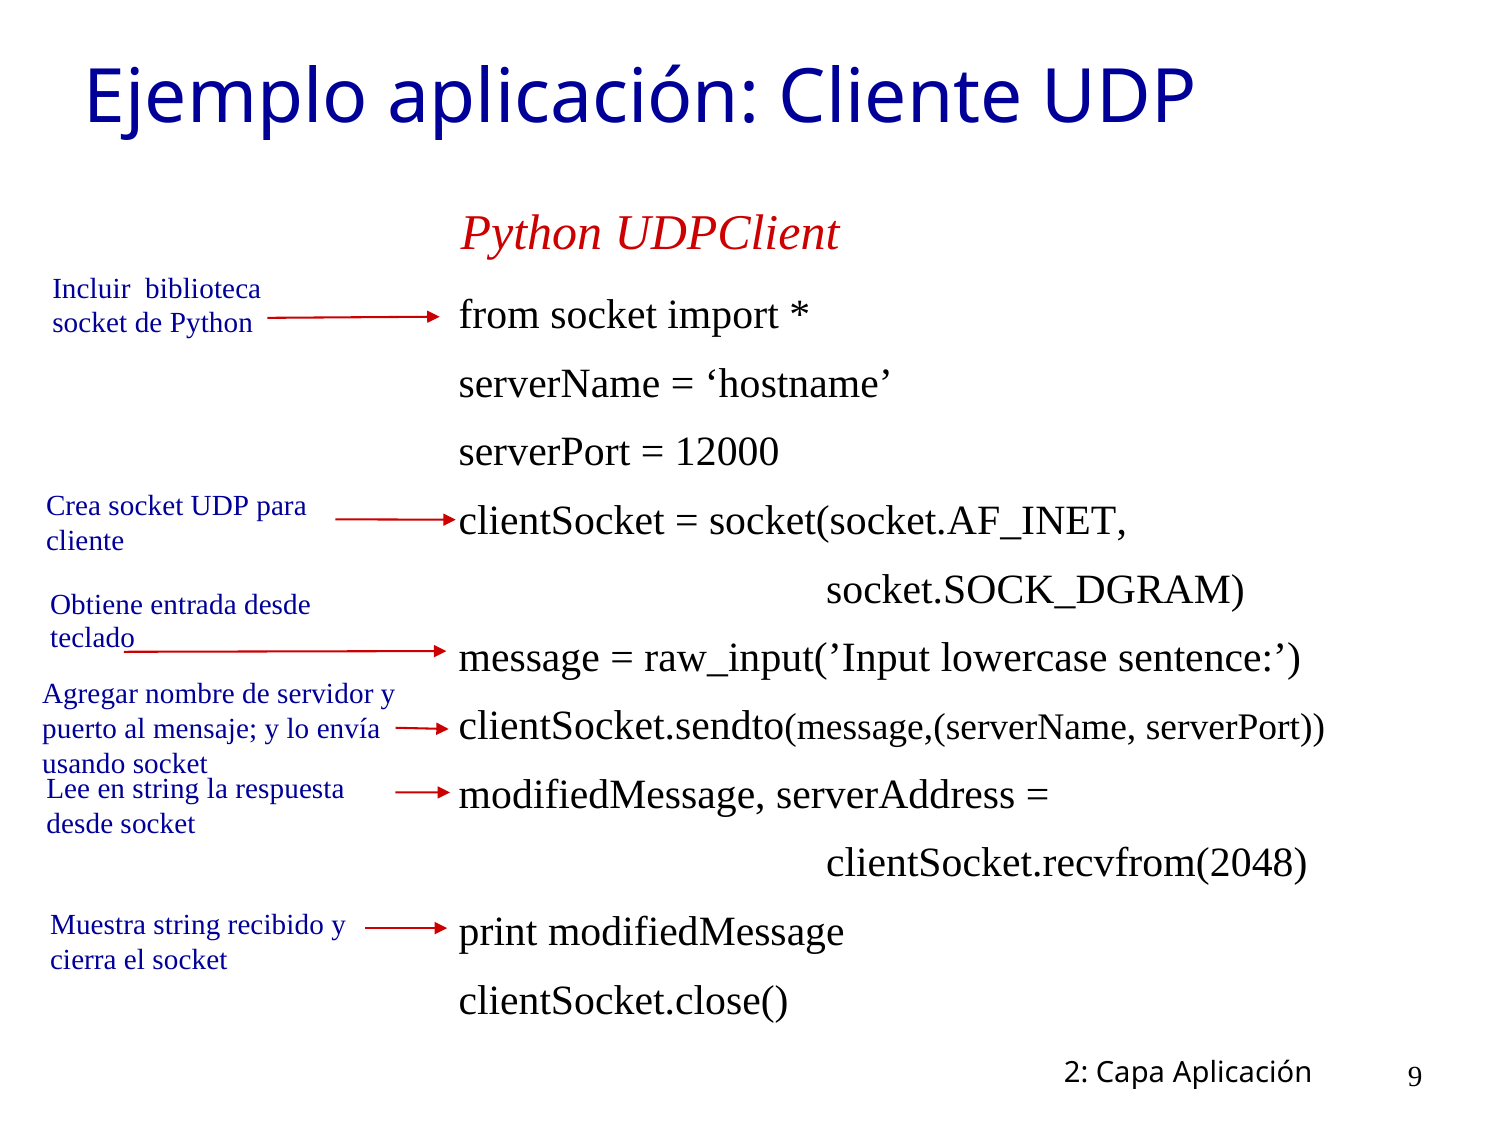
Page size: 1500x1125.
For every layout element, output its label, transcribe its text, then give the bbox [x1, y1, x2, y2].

text_box Lee en string la respuesta desde socket [31, 761, 418, 847]
text_box Ejemplo aplicación: Cliente UDP [69, 14, 1345, 171]
text_box from socket import * serverName = ‘hostname’ serverPort = 12000 clientSocket = socket(socket.AF_INET, socket.SOCK_DGRAM) message = raw_input(’Input lowercase sentence:’) clientSocket.sendto(message,(serverName, serverPort)) modifiedMessage, serverAddress = clientSocket.recvfrom(2048) print modifiedMessage clientSocket.close() [443, 270, 1341, 1031]
text_box Obtiene entrada desde teclado [35, 579, 334, 662]
text_box Incluir biblioteca socket de Python [37, 263, 277, 346]
text_box Muestra string recibido y cierra el socket [35, 897, 421, 983]
text_box Python UDPClient [445, 191, 855, 268]
text_box Agregar nombre de servidor y puerto al mensaje; y lo envía usando socket [27, 666, 413, 787]
text_box Crea socket UDP para cliente [31, 478, 404, 564]
